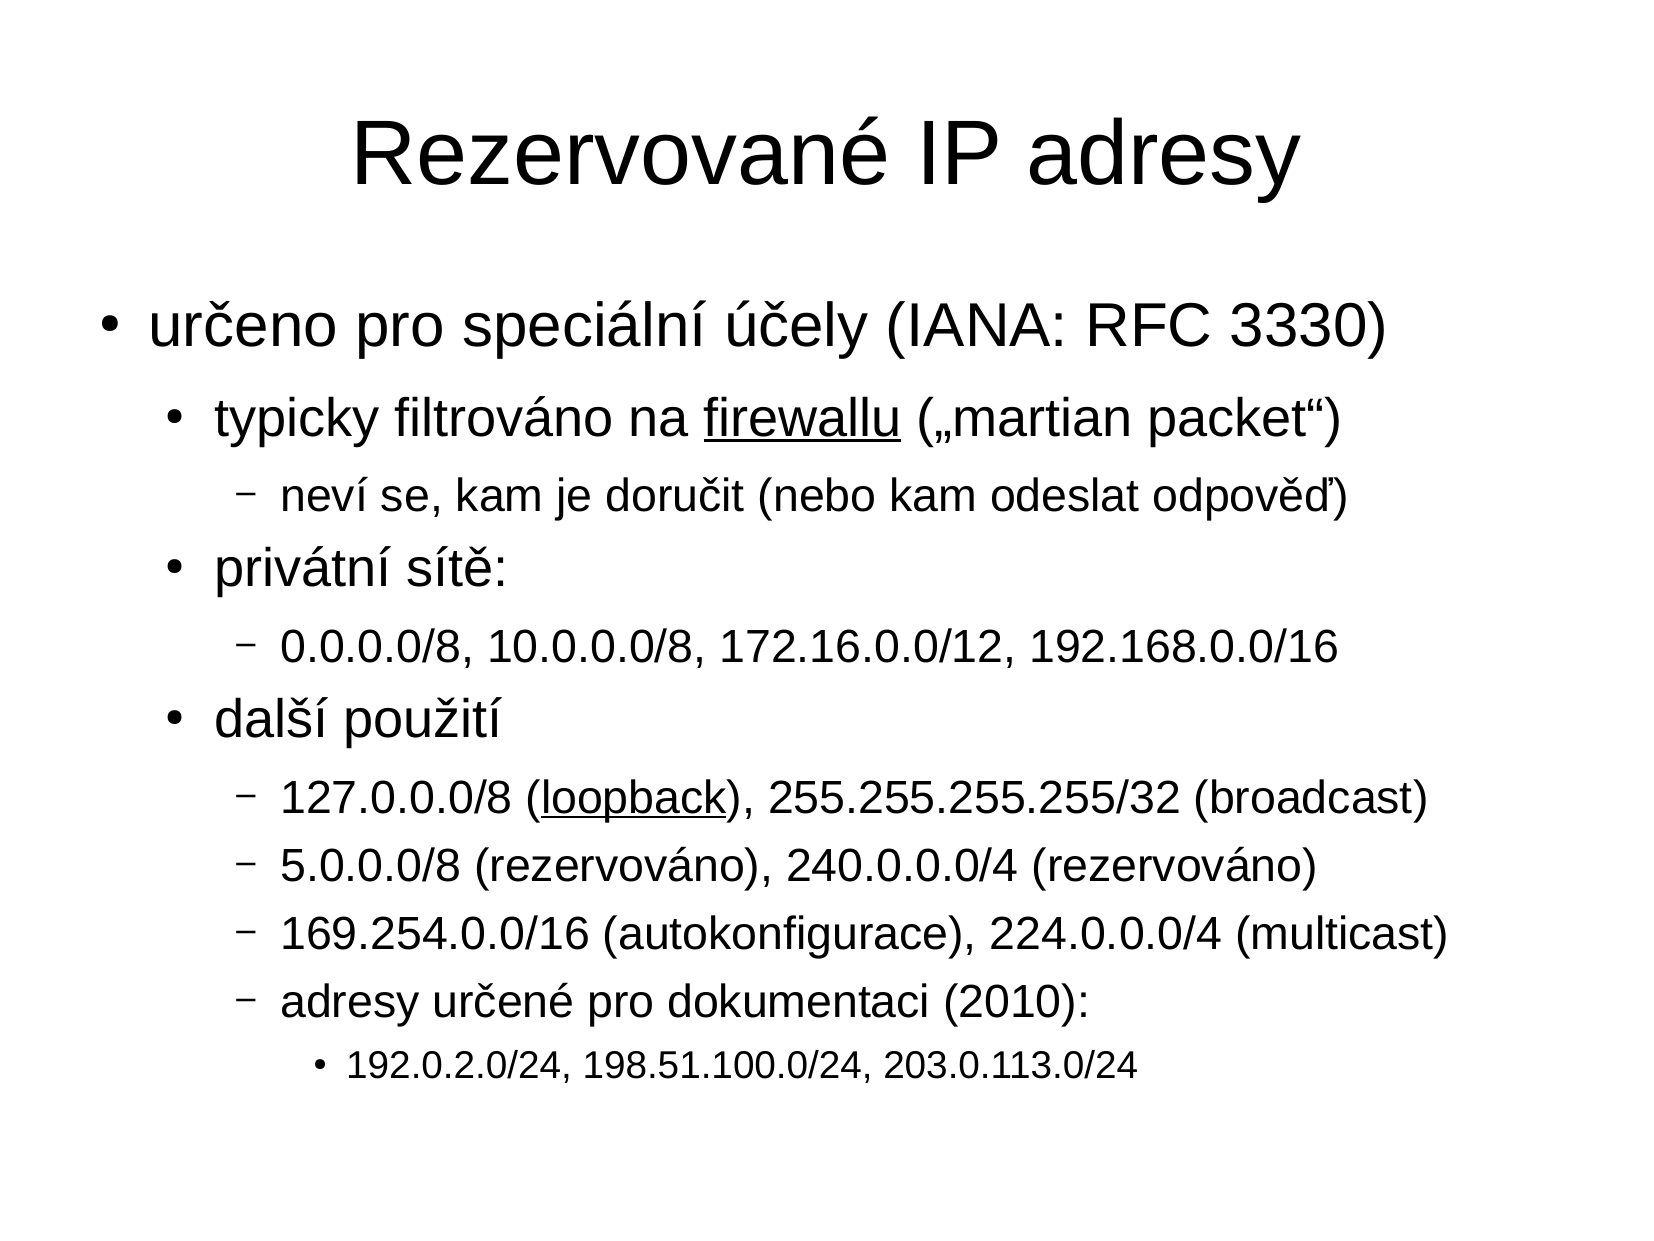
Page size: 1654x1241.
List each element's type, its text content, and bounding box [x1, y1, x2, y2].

list určeno pro speciální účely (IANA: RFC 3330) typicky filtrováno na firewallu („martian packet“) neví se, kam je doručit (nebo kam odeslat odpověď) privátní sítě: 0.0.0.0/8, 10.0.0.0/8, 172.16.0.0/12, 192.168.0.0/16 další použití 127.0.0.0/8 (loopback), 255.255.255.255/32 (broadcast) 5.0.0.0/8 (rezervováno), 240.0.0.0/4 (rezervováno) 169.254.0.0/16 (autokonfigurace), 224.0.0.0/4 (multicast) adresy určené pro dokumentaci (2010): 192.0.2.0/24, 198.51.100.0/24, 203.0.113.0/24 [82, 290, 1571, 1094]
title Rezervované IP adresy [82, 56, 1571, 250]
